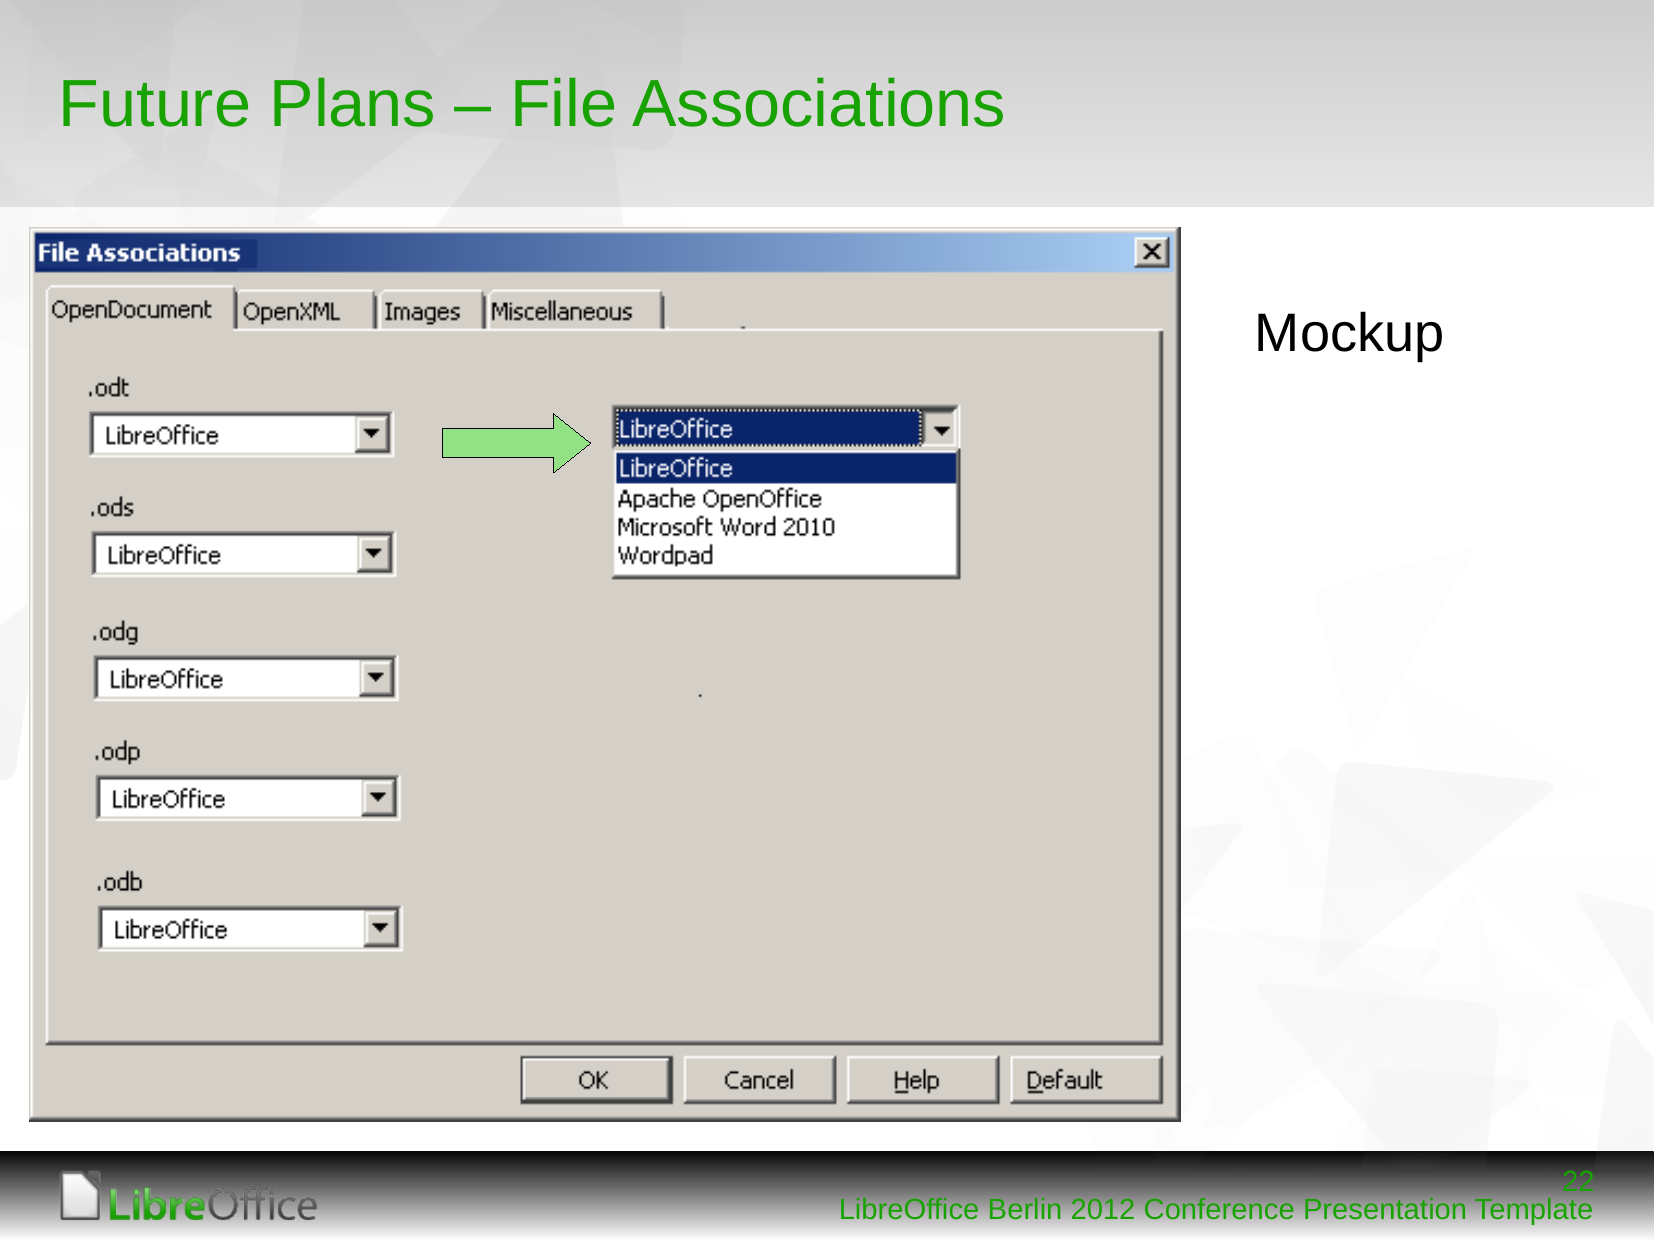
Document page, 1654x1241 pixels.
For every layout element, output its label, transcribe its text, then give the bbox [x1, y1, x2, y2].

text_box Mockup [1240, 295, 1595, 371]
picture [41, 1152, 337, 1240]
title Future Plans – File Associations [59, 29, 1595, 178]
text_box [442, 413, 591, 473]
picture [0, 0, 1654, 1169]
